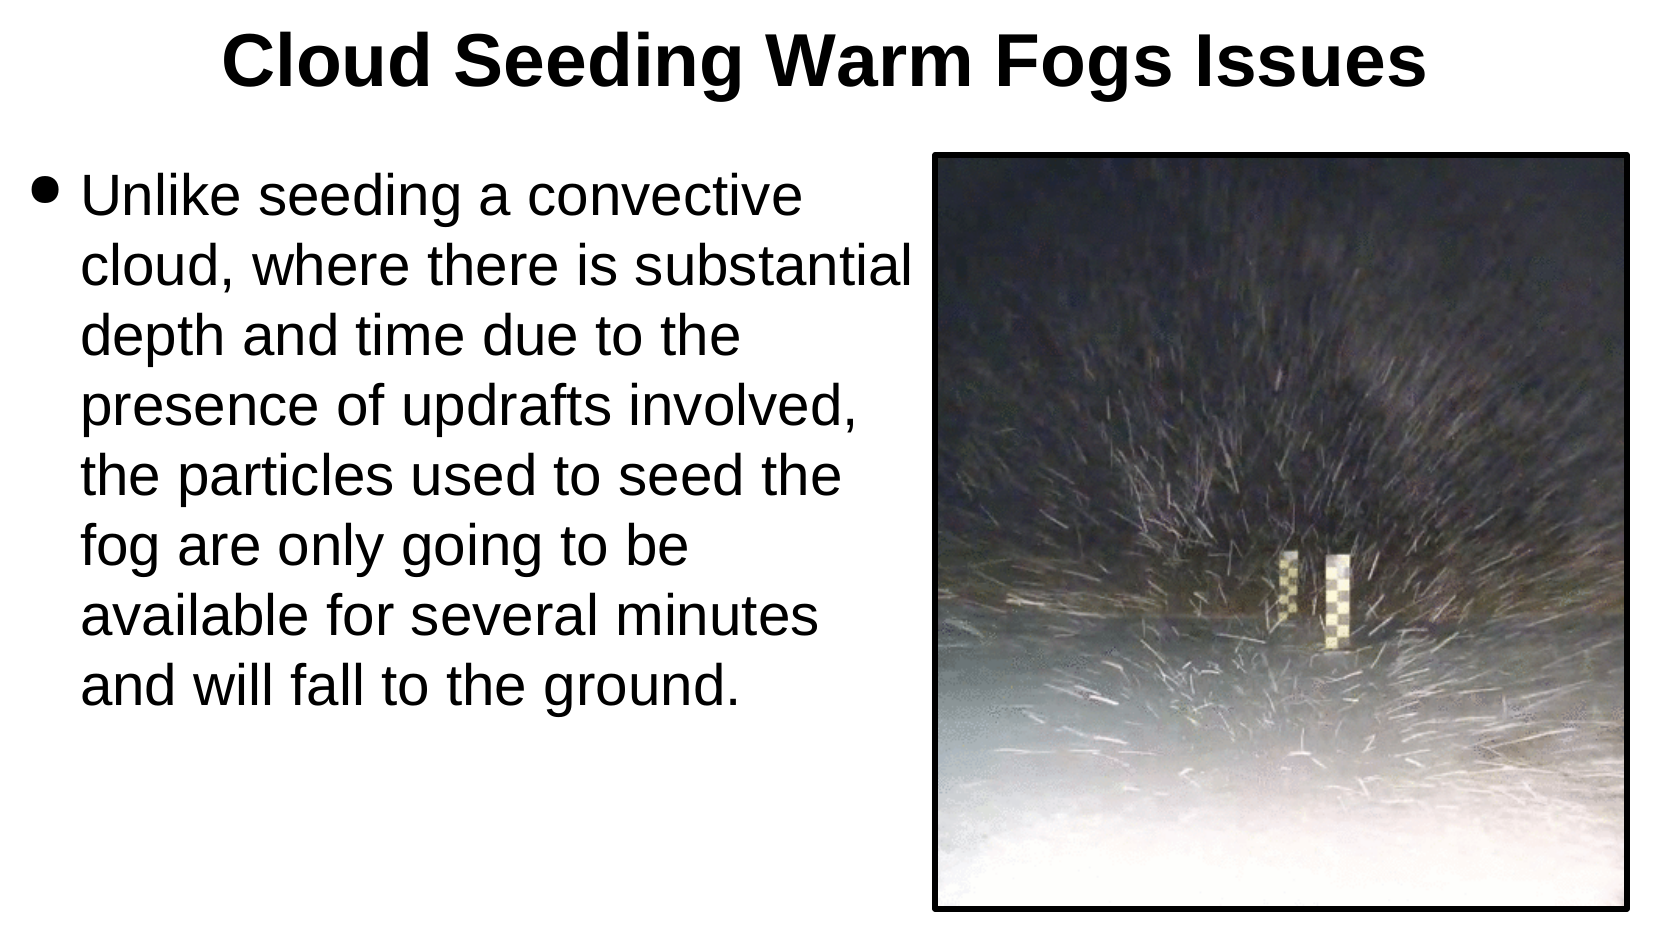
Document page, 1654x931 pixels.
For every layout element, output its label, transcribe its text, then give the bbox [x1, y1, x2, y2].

title Cloud Seeding Warm Fogs Issues [0, 5, 1654, 107]
picture [938, 157, 1624, 906]
text_box Unlike seeding a convective cloud, where there is substantial depth and time due to the presence of updrafts involved, the particles used to seed the fog are only going to be available for several minutes and will fall to the ground. [4, 149, 938, 725]
